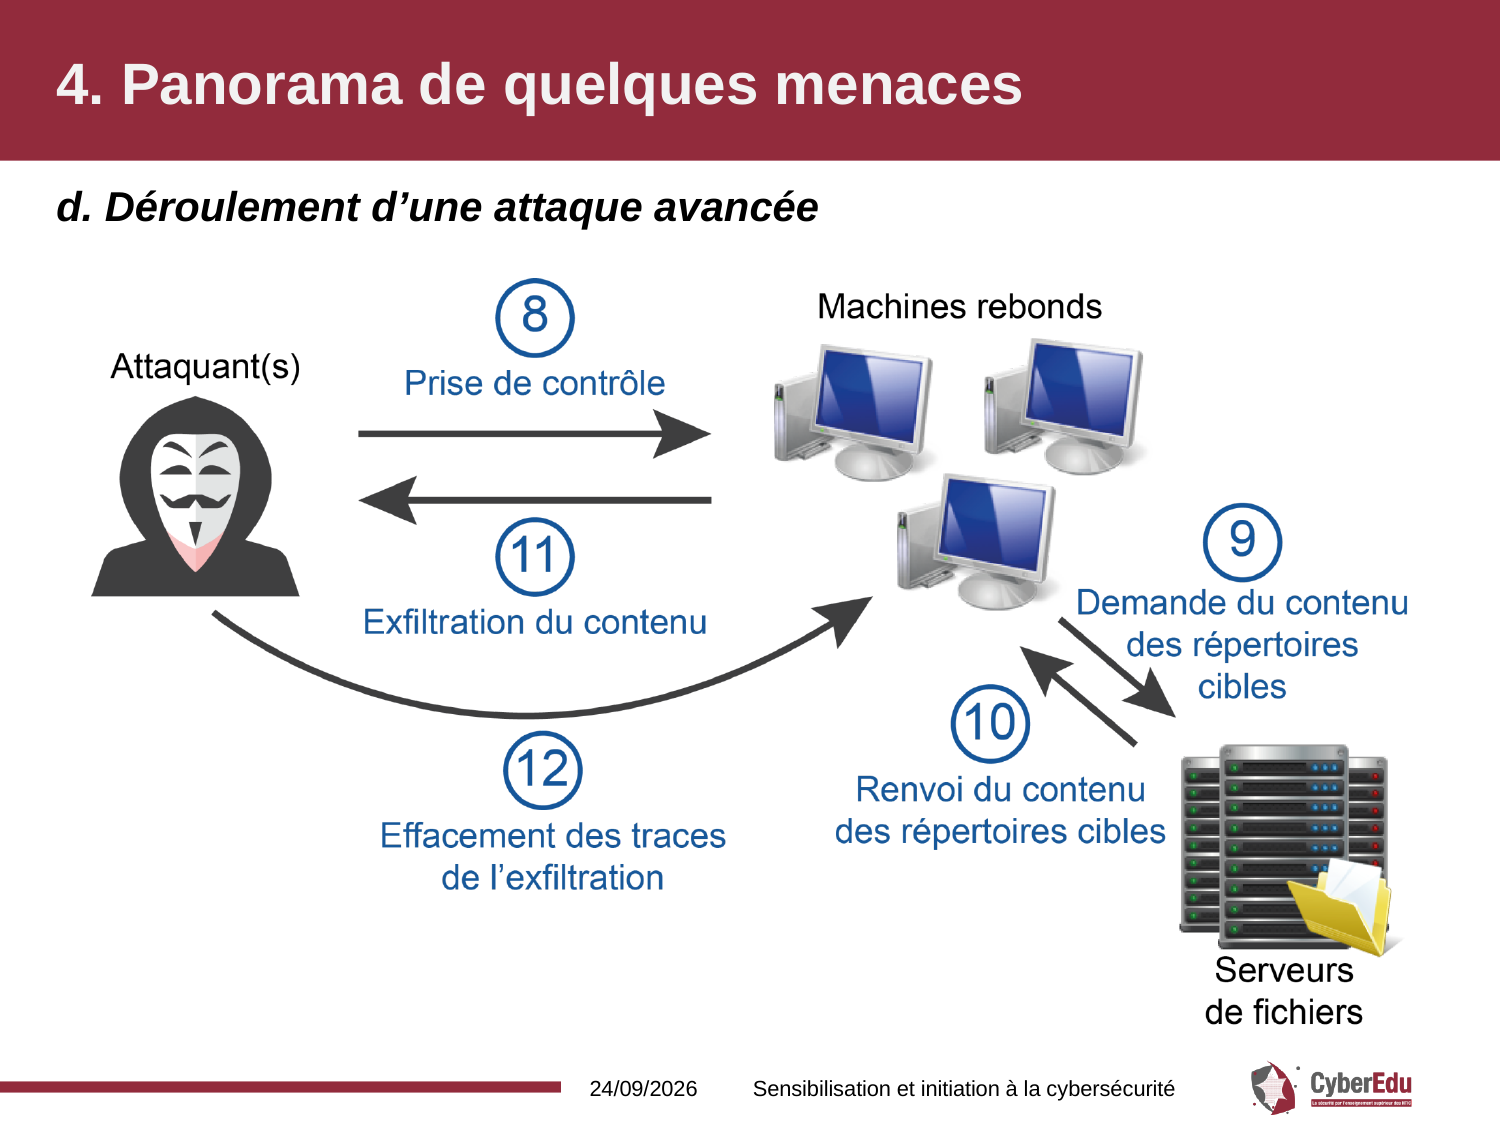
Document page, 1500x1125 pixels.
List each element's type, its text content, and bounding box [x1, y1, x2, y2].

picture [91, 278, 1409, 1035]
slide_number 15/11/2020 [561, 1057, 727, 1118]
list d. Déroulement d’une attaque avancée [41, 172, 1471, 268]
picture [1246, 1060, 1412, 1115]
footer Sensibilisation et initiation à la cybersécurité [738, 1057, 1236, 1118]
title 4. Panorama de quelques menaces [41, 1, 1471, 161]
